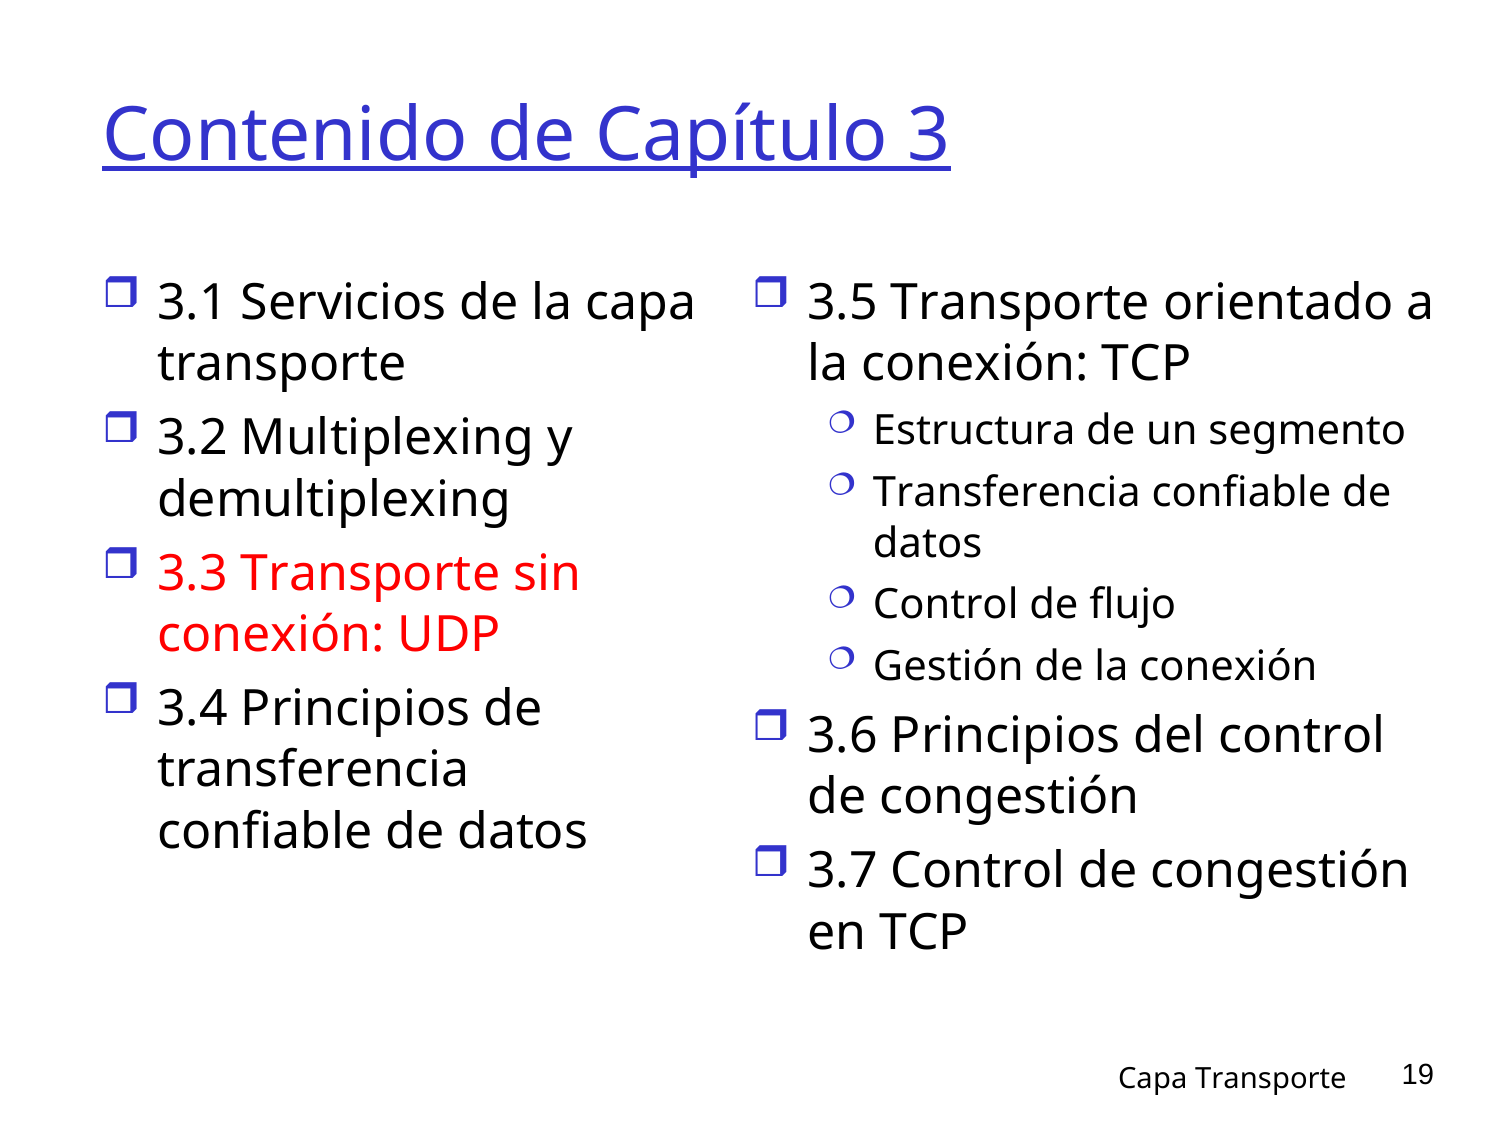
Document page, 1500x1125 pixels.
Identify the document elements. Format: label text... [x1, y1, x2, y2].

list 3.5 Transporte orientado a la conexión: TCP Estructura de un segmento Transferencia confiable de datos Control de flujo Gestión de la conexión 3.6 Principios del control de congestión 3.7 Control de congestión en TCP [737, 262, 1463, 1026]
list 3.1 Servicios de la capa transporte 3.2 Multiplexing y demultiplexing 3.3 Transporte sin conexión: UDP 3.4 Principios de transferencia confiable de datos [87, 262, 713, 1026]
title Contenido de Capítulo 3 [87, 37, 1363, 225]
